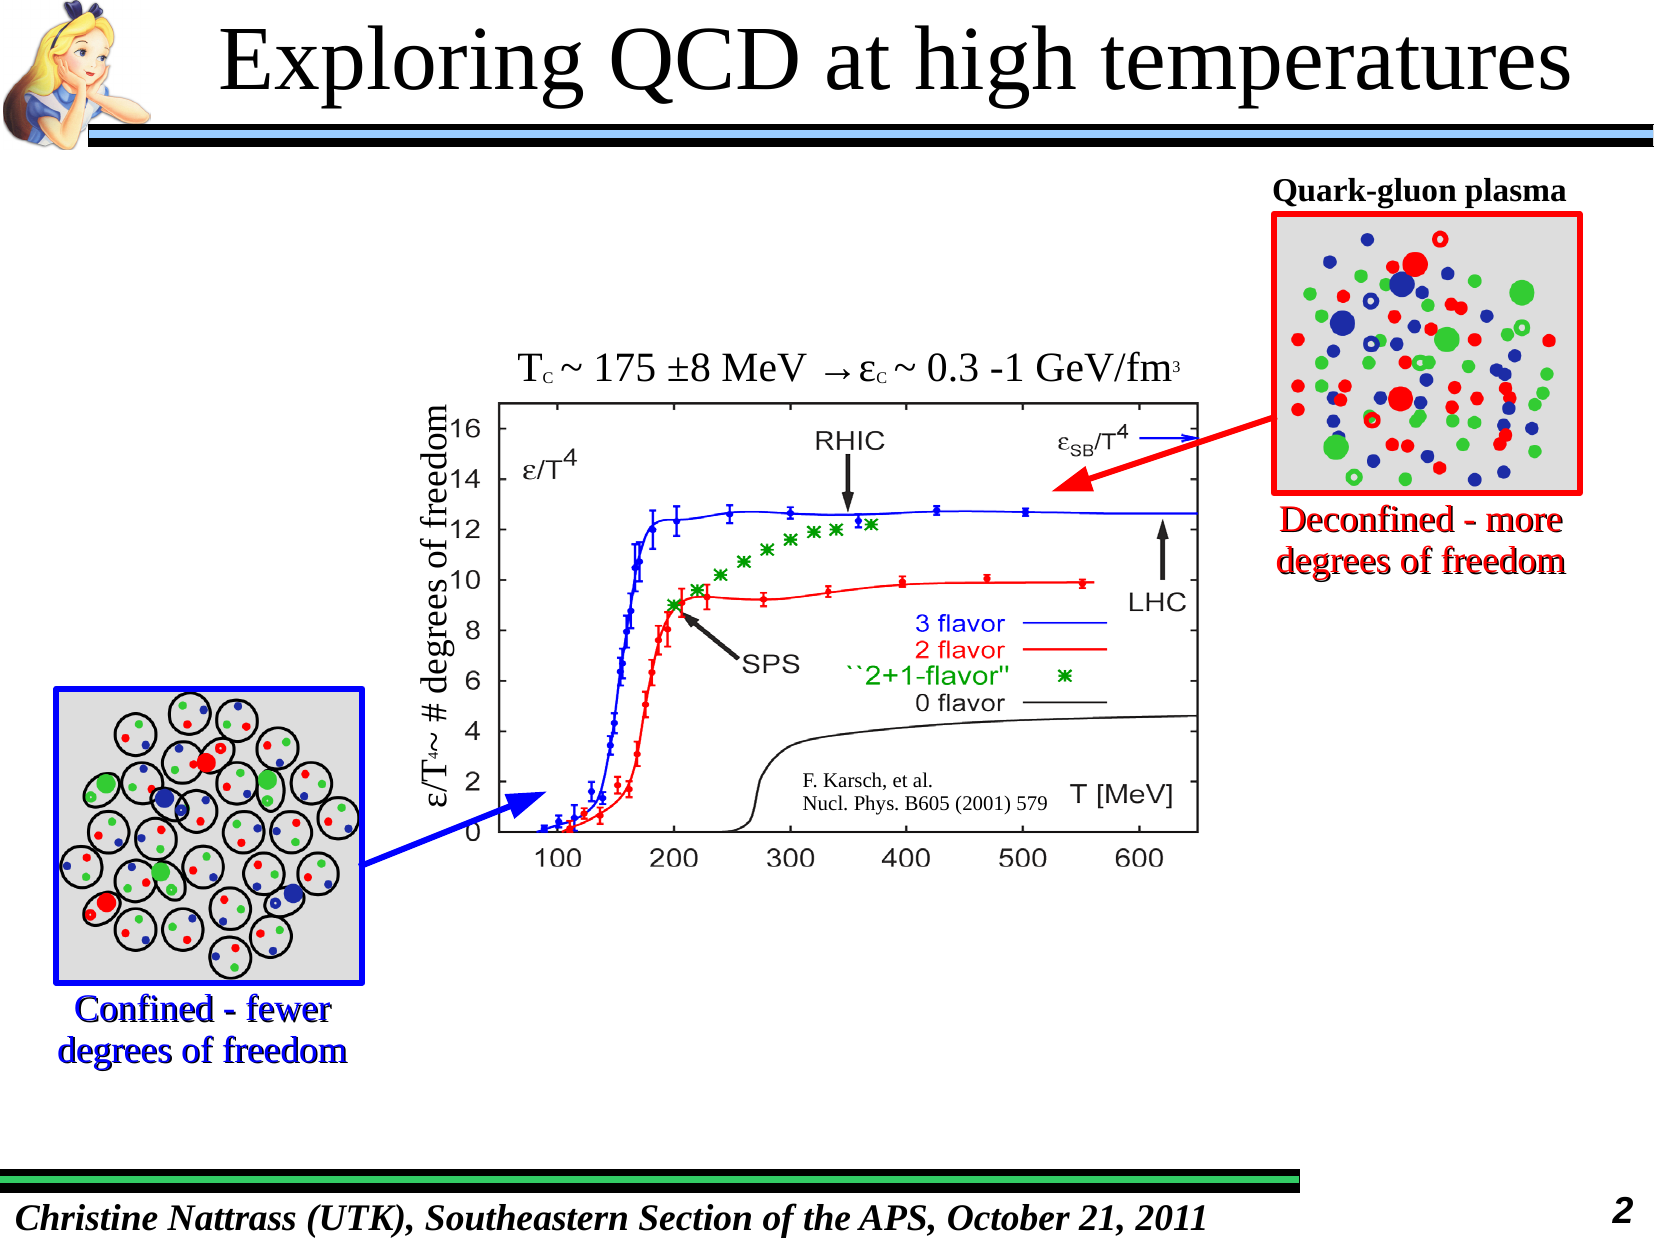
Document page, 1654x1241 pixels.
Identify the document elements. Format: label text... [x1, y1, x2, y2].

picture [451, 402, 1202, 867]
text_box Confined - fewer degrees of freedom [33, 979, 371, 1078]
picture [3, 0, 151, 150]
text_box 2 [1572, 1182, 1648, 1240]
text_box TC ~ 175 ±8 MeV →εC ~ 0.3 -1 GeV/fm3 [502, 336, 1236, 405]
picture [1276, 217, 1577, 490]
text_box F. Karsch, et al. Nucl. Phys. B605 (2001) 579 [787, 761, 1235, 845]
title Exploring QCD at high temperatures [153, 7, 1642, 110]
text_box Deconfined - more degrees of freedom [1233, 490, 1609, 589]
text_box Quark-gluon plasma [1257, 163, 1595, 216]
text_box ε/T4~ # degrees of freedom [405, 375, 464, 824]
picture [59, 691, 360, 979]
